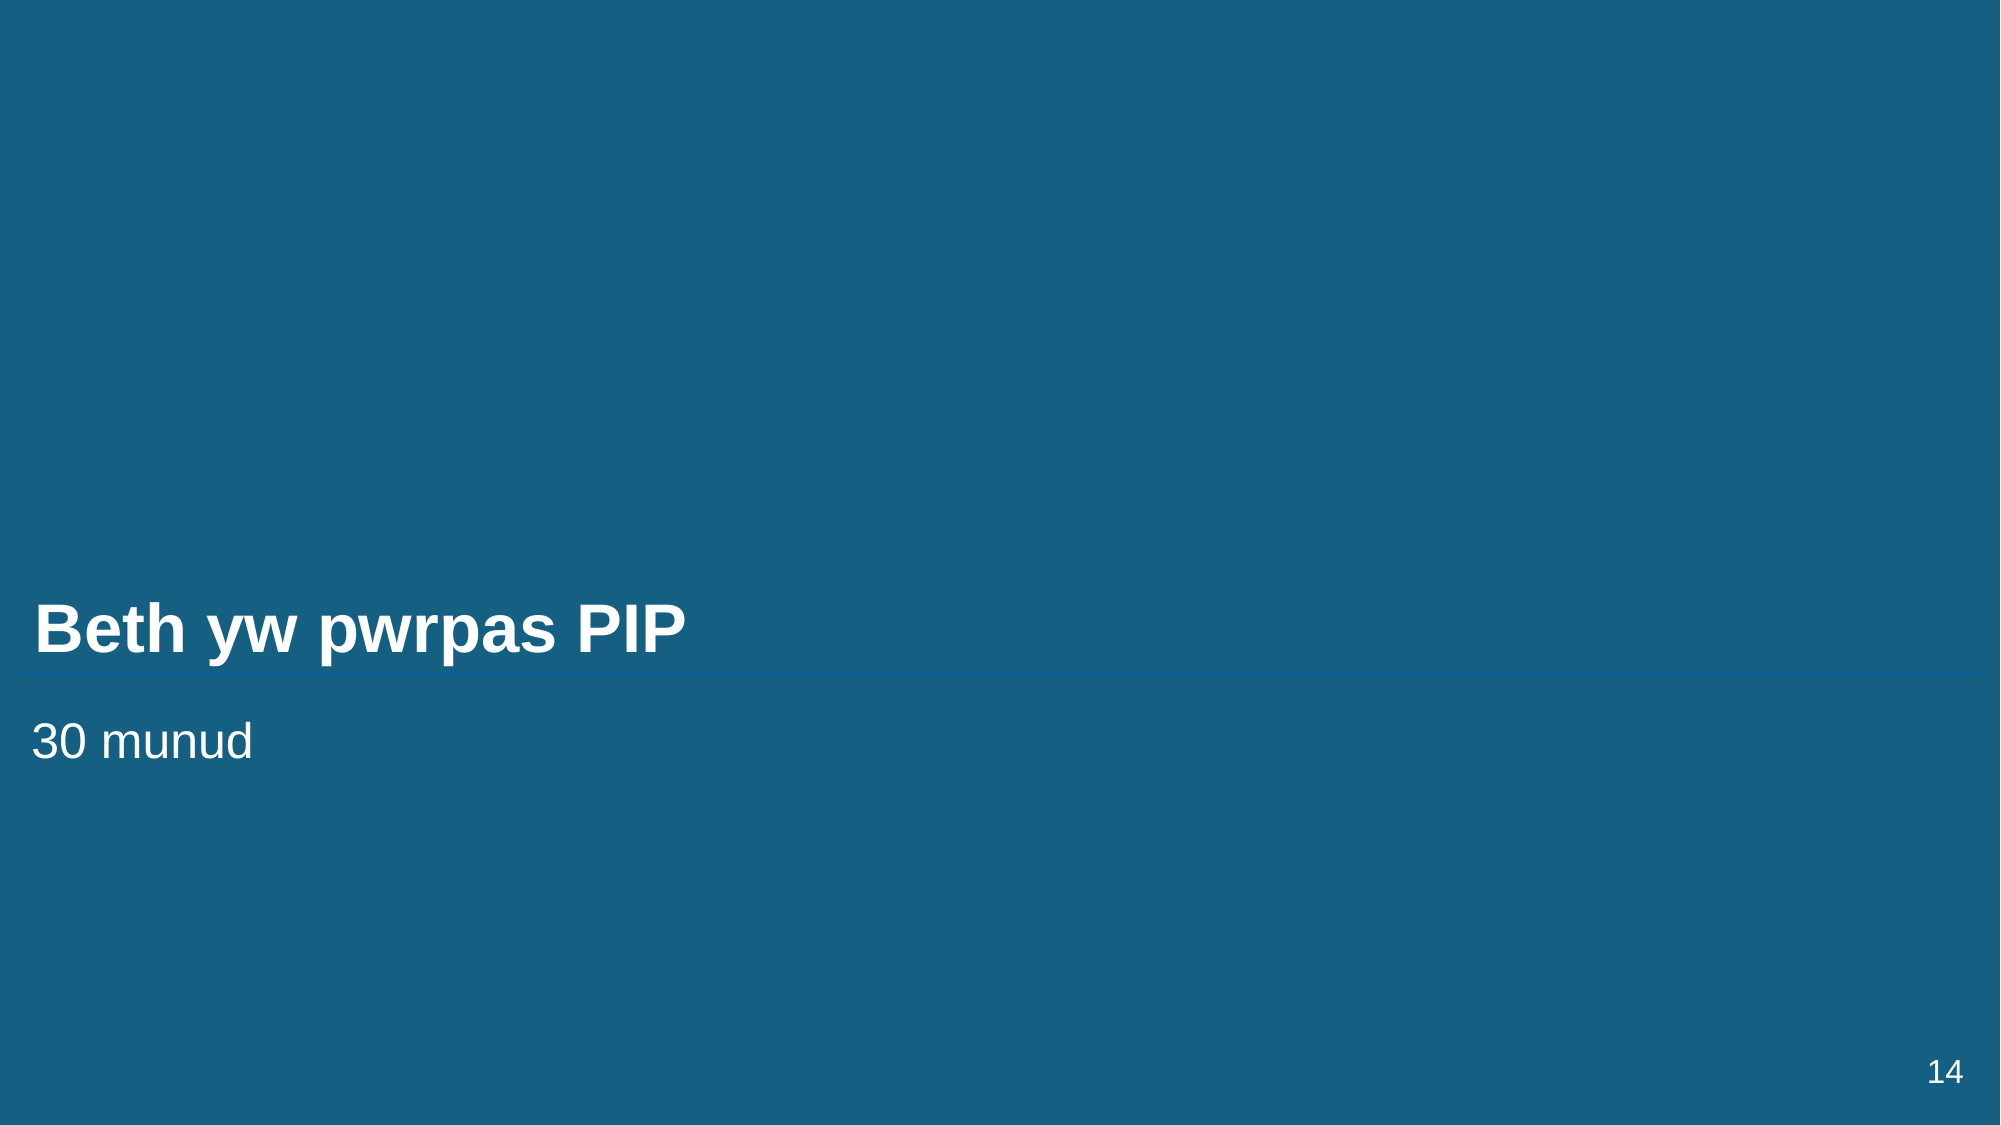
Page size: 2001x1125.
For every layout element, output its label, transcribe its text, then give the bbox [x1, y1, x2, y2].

text_box 14 [1911, 1042, 1983, 1103]
title Beth yw pwrpas PIP [19, 208, 1429, 675]
text_box 30 munud [20, 694, 1313, 1073]
